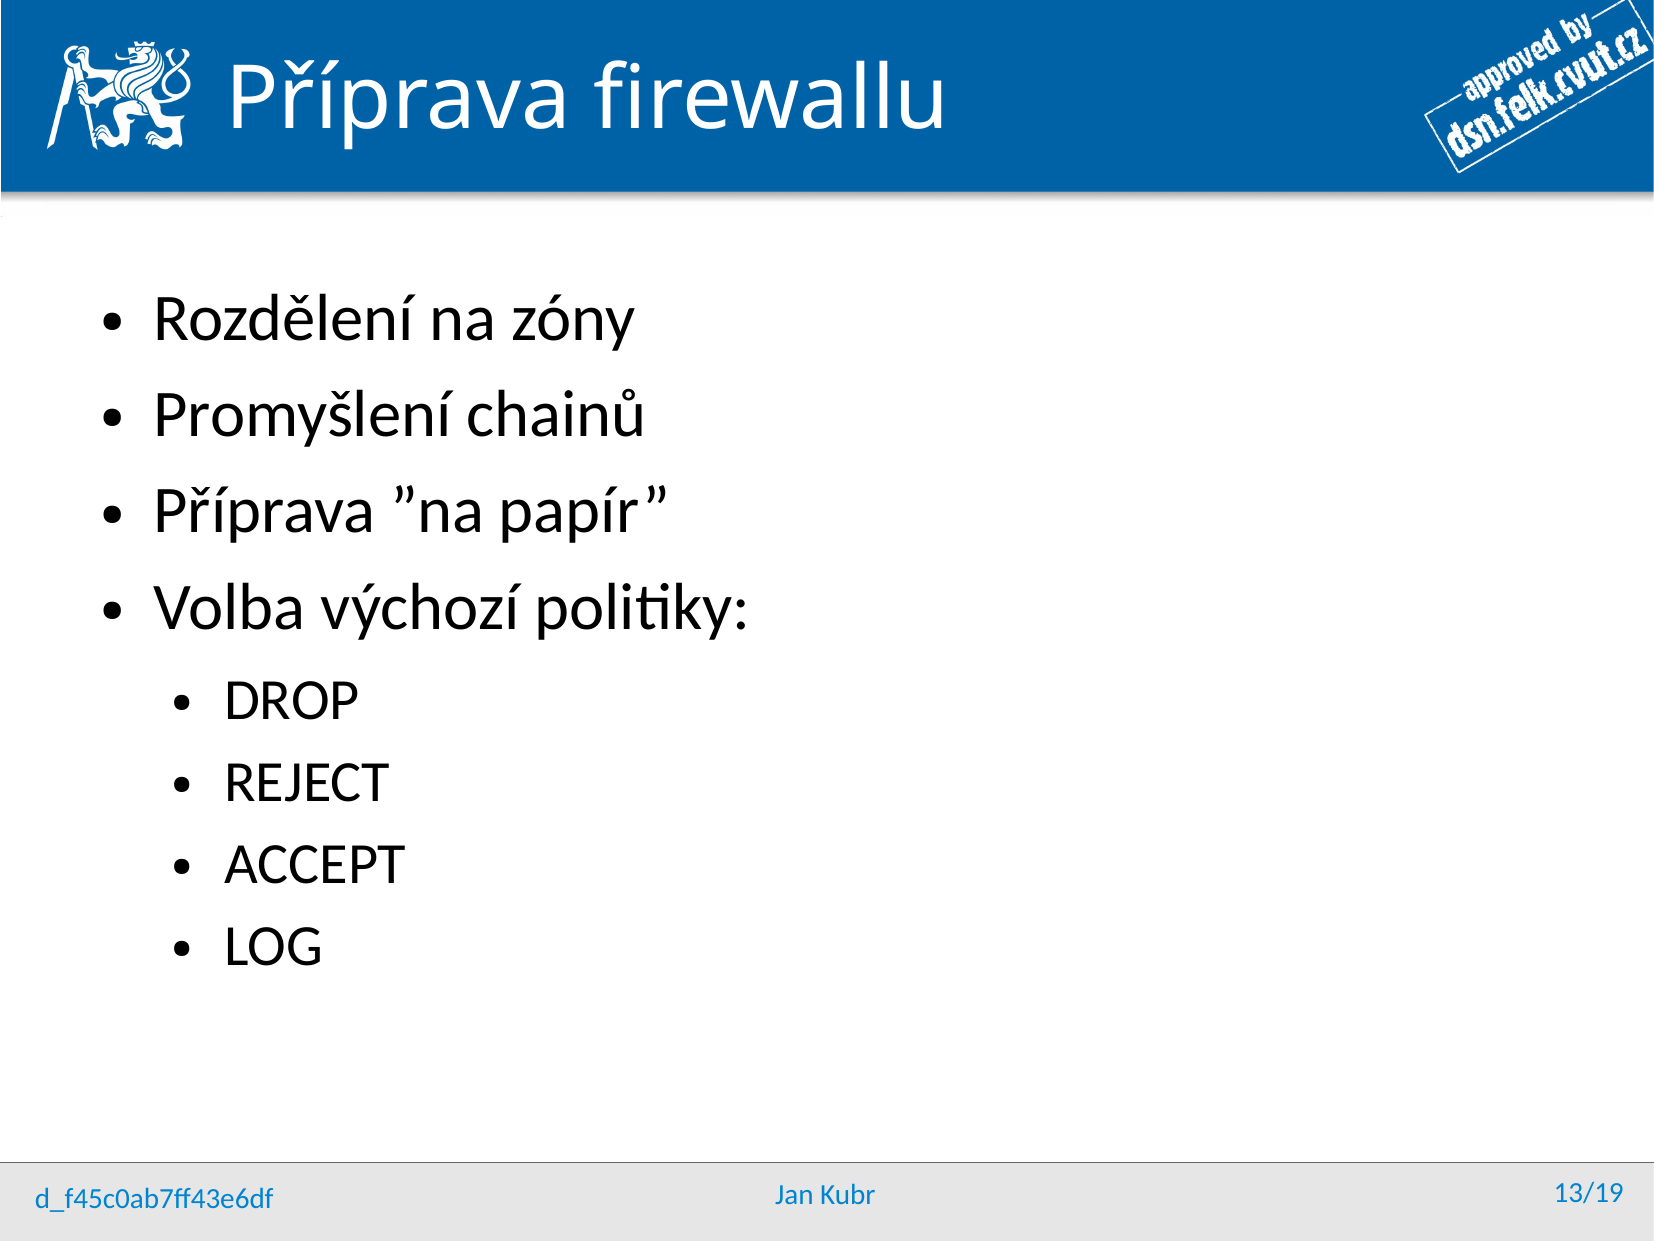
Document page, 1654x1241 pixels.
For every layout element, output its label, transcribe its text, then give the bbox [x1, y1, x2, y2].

title Příprava firewallu [225, 0, 1426, 188]
picture [1, 0, 1654, 217]
list Rozdělení na zóny Promyšlení chainů Příprava ”na papír” Volba výchozí politiky: DROP REJECT ACCEPT LOG [82, 290, 1571, 1010]
